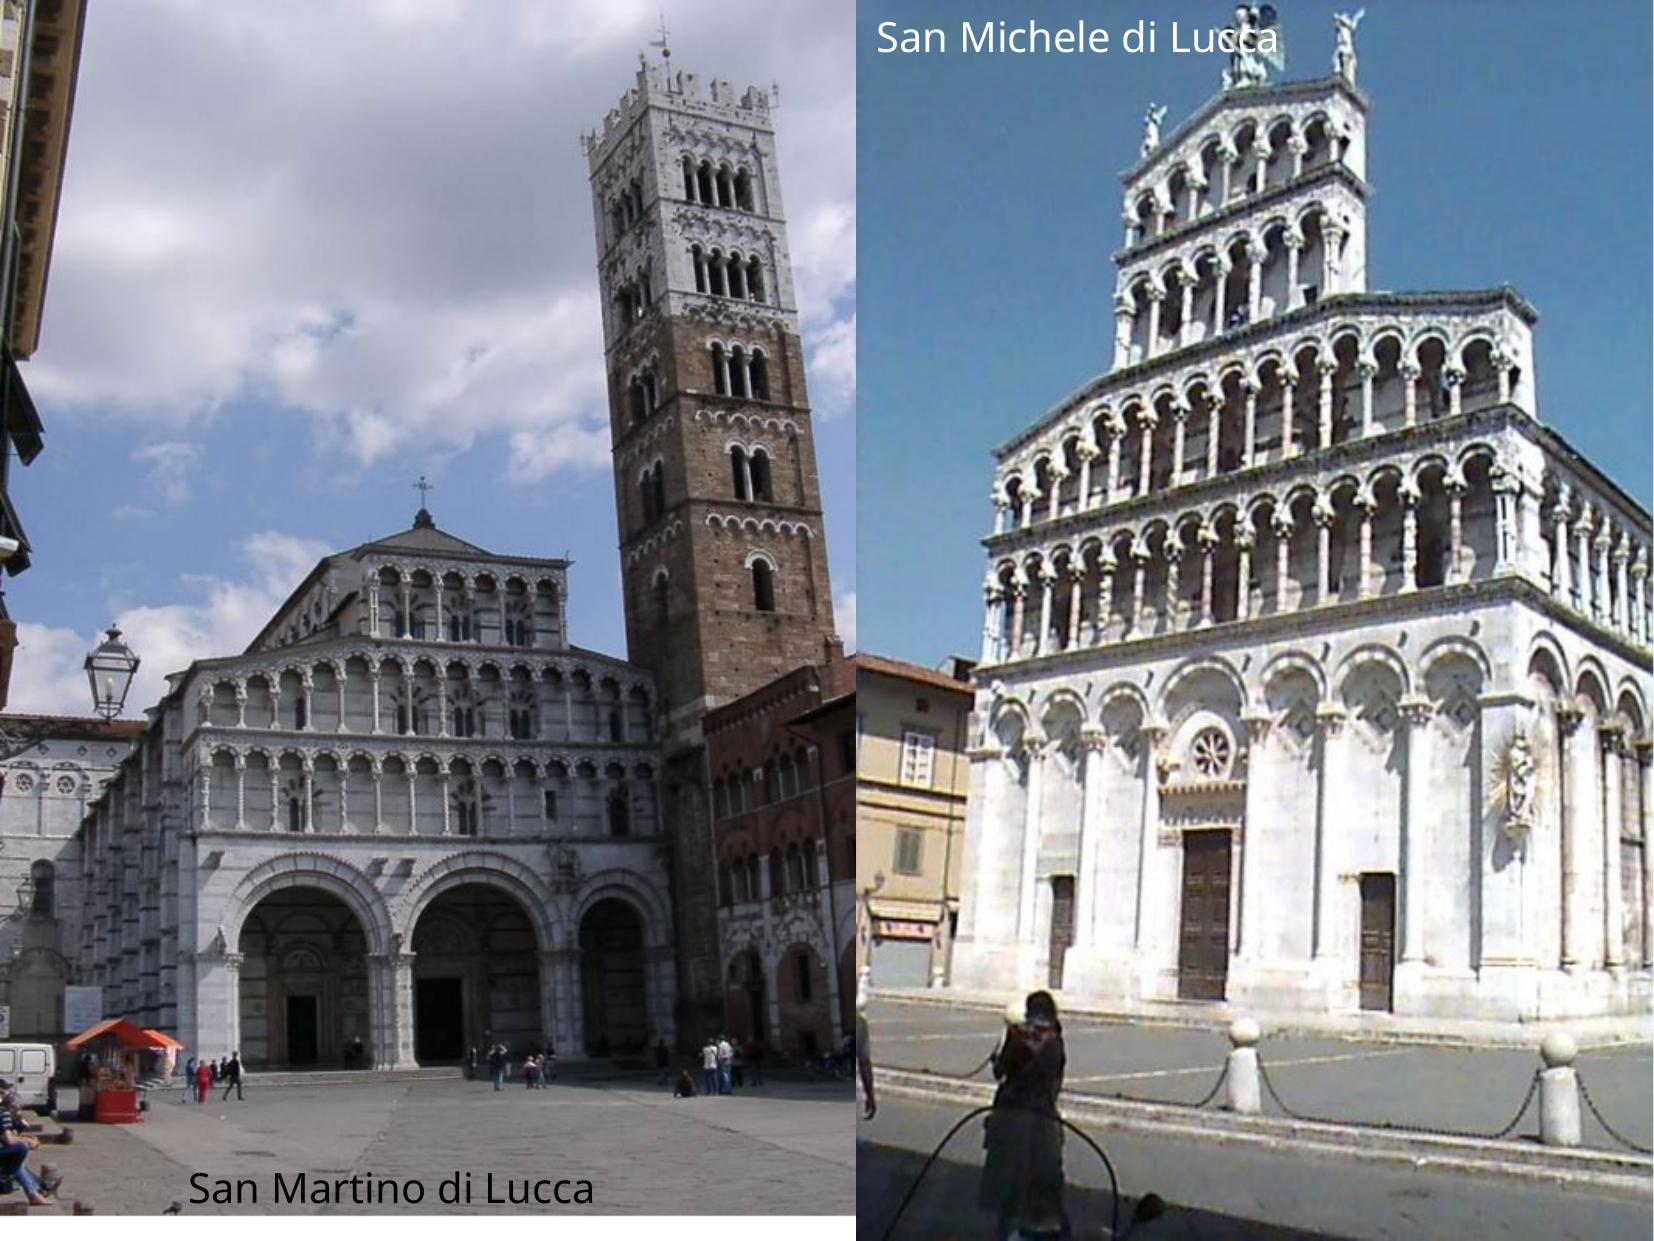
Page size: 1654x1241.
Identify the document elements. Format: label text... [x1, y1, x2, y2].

text_box San Michele di Lucca [861, 0, 1327, 66]
picture [0, 0, 1654, 1241]
text_box San Martino di Lucca [173, 1151, 632, 1217]
